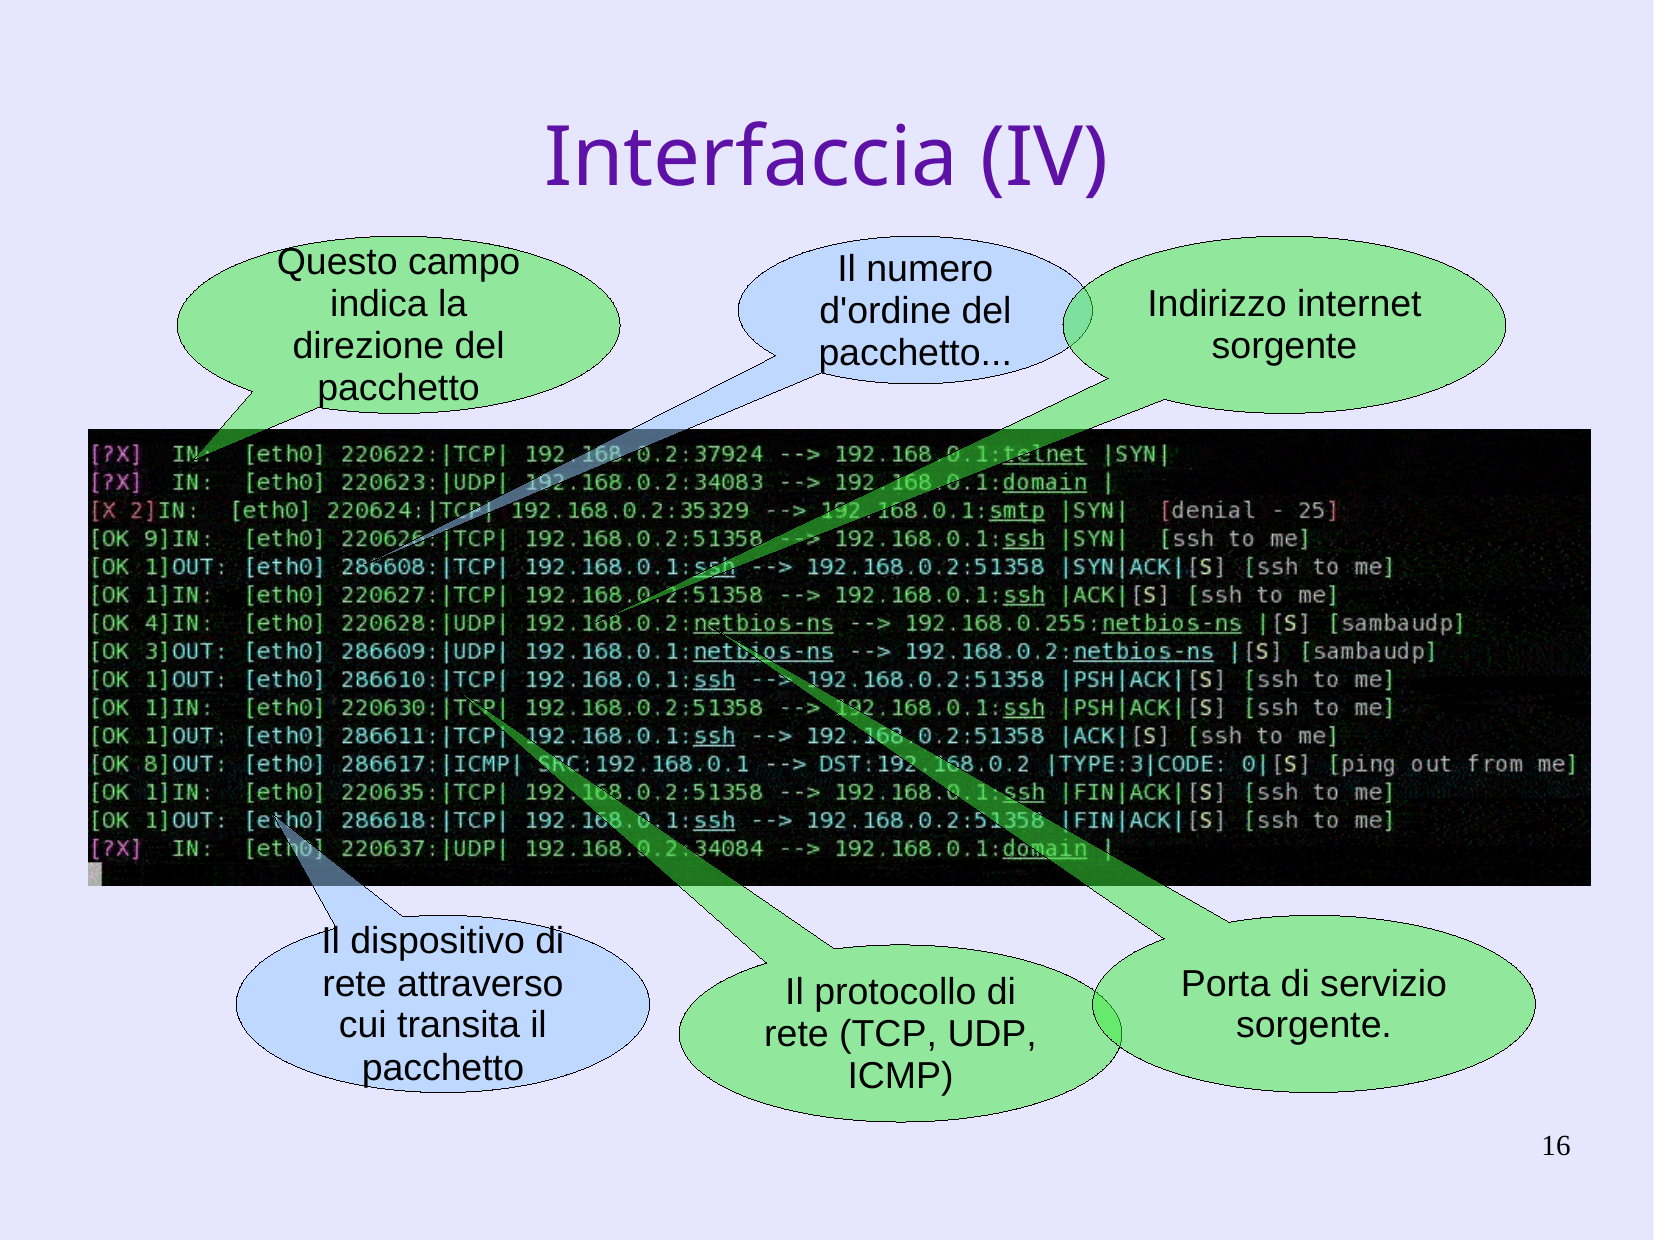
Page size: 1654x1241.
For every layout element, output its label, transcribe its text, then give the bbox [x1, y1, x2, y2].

text_box Il protocollo di rete (TCP, UDP, ICMP) [456, 689, 1120, 1123]
text_box Il numero d'ordine del pacchetto... [364, 236, 1084, 565]
text_box Indirizzo internet sorgente [595, 236, 1506, 623]
text_box Porta di servizio sorgente. [709, 625, 1536, 1093]
title Interfaccia (IV) [82, 49, 1571, 257]
text_box Il dispositivo di rete attraverso cui transita il pacchetto [236, 813, 650, 1093]
text_box Questo campo indica la direzione del pacchetto [177, 236, 621, 461]
picture [88, 429, 1591, 886]
